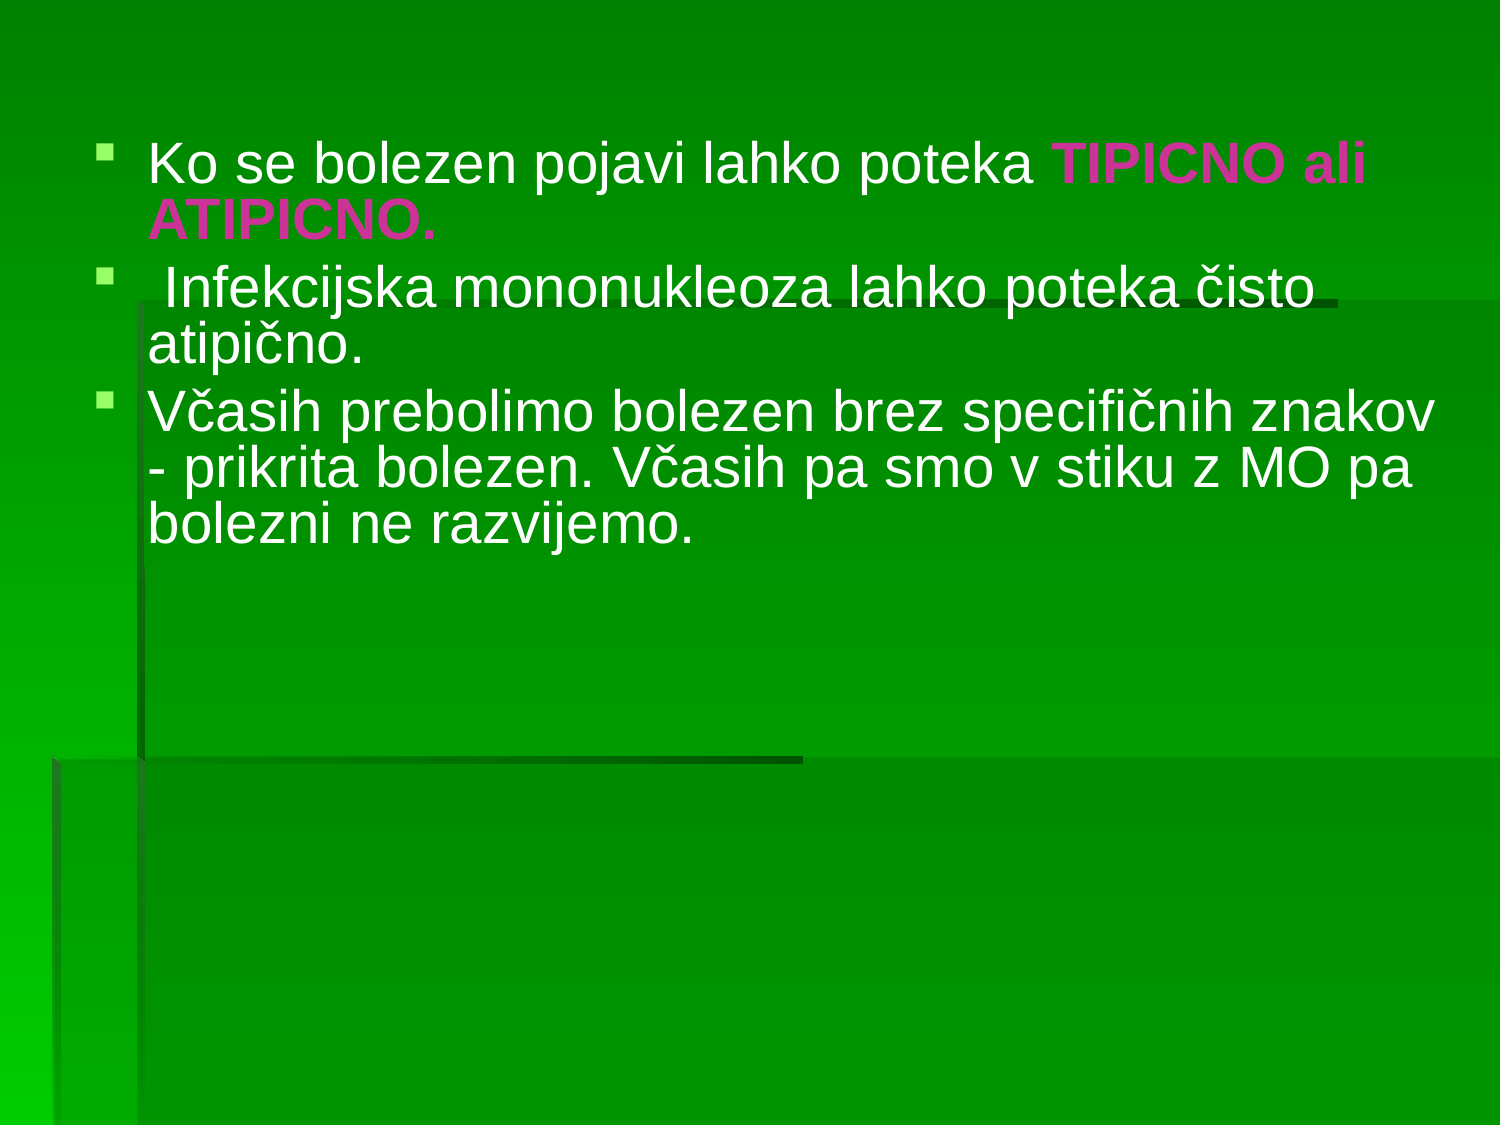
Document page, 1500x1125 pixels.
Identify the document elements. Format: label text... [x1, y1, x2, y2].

text_box Ko se bolezen pojavi lahko poteka TIPICNO ali ATIPICNO. Infekcijska mononukleoza lahko poteka čisto atipično. Včasih prebolimo bolezen brez specifičnih znakov - prikrita bolezen. Včasih pa smo v stiku z MO pa bolezni ne razvijemo. [76, 90, 1487, 1036]
